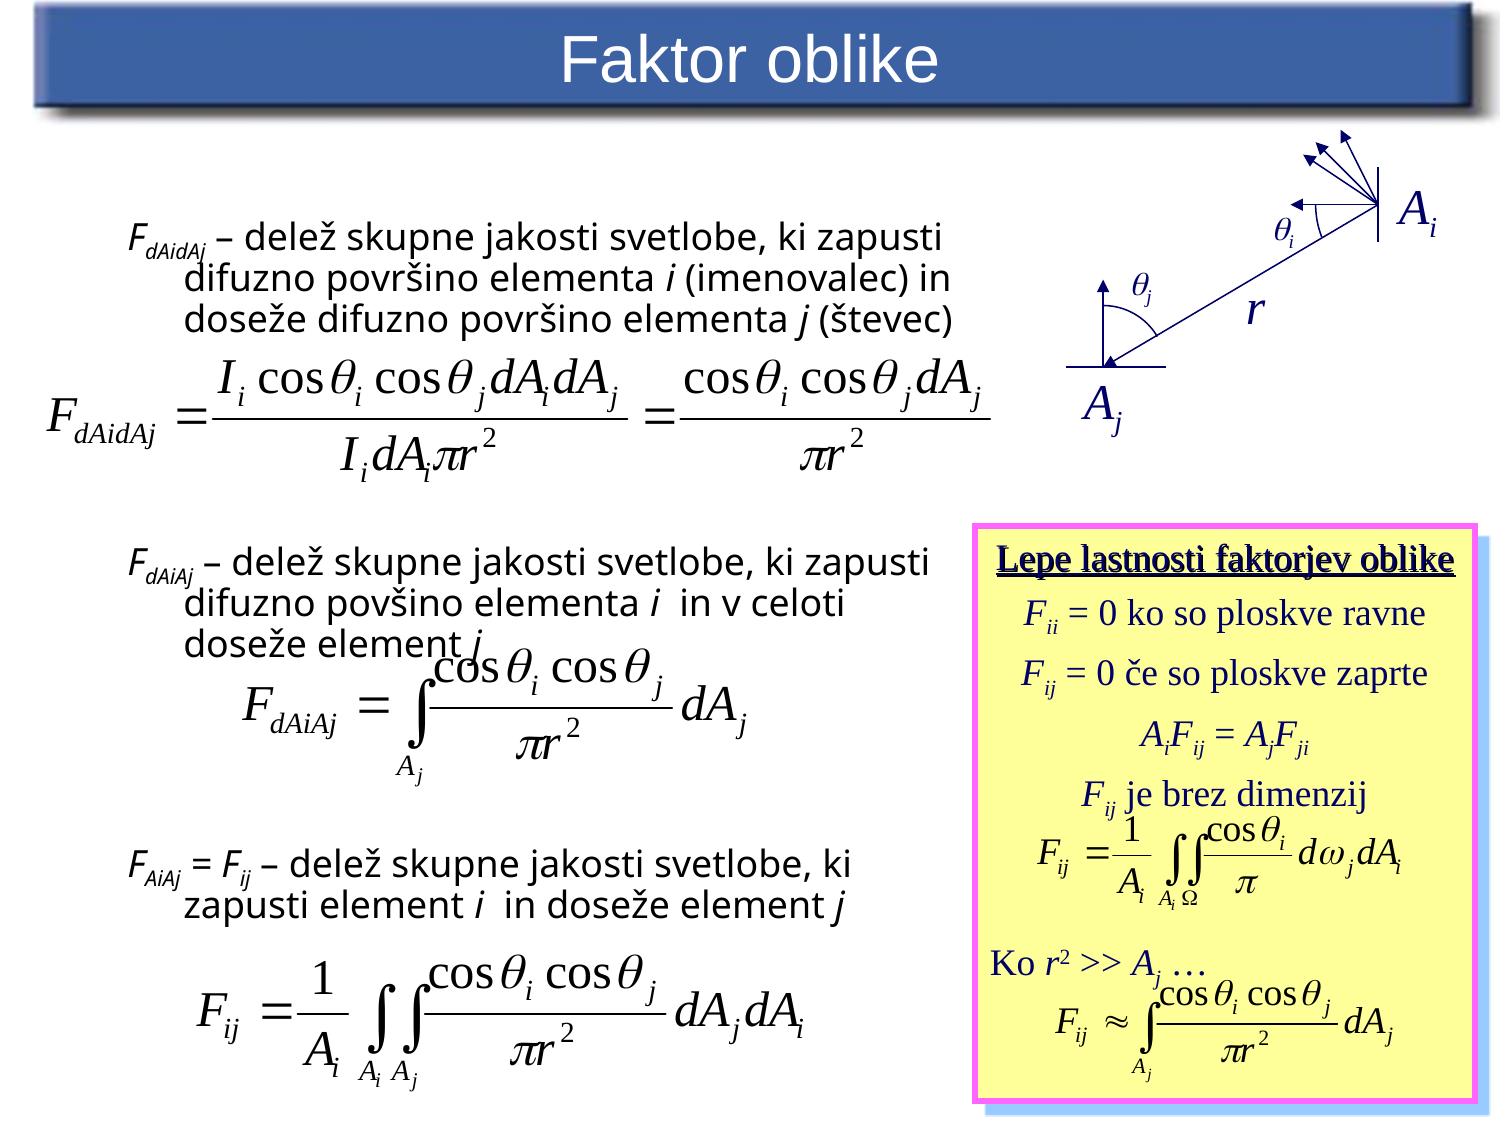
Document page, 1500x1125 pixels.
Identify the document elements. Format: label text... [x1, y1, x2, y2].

chart [233, 632, 763, 797]
text_box i [1256, 199, 1309, 261]
text_box r [1231, 267, 1281, 343]
text_box Ai [1383, 167, 1453, 251]
text_box j [1114, 254, 1167, 316]
title Faktor oblike [112, 0, 1388, 104]
chart [187, 938, 819, 1102]
text_box Aj [1069, 361, 1138, 446]
text_box Lepe lastnosti faktorjev oblike Fii = 0 ko so ploskve ravne Fij = 0 če so ploskve zaprte AiFij = AjFji Fij je brez dimenzij Ko r2 >> Aj … [974, 525, 1475, 1101]
list FdAidAj – delež skupne jakosti svetlobe, ki zapusti difuzno površino elementa i (imenovalec) in doseže difuzno površino elementa j (števec) FdAiAj – delež skupne jakosti svetlobe, ki zapusti difuzno povšino elementa i in v celoti doseže element j FAiAj = Fij – delež skupne jakosti svetlobe, ki zapusti element i in doseže element j [112, 205, 988, 343]
list FdAidAj – delež skupne jakosti svetlobe, ki zapusti difuzno površino elementa i (imenovalec) in doseže difuzno površino elementa j (števec) FdAiAj – delež skupne jakosti svetlobe, ki zapusti difuzno povšino elementa i in v celoti doseže element j FAiAj = Fij – delež skupne jakosti svetlobe, ki zapusti element i in doseže element j [112, 494, 988, 1069]
chart [37, 343, 1000, 494]
chart [1048, 967, 1406, 1090]
chart [1030, 805, 1413, 918]
picture [32, 0, 1500, 127]
